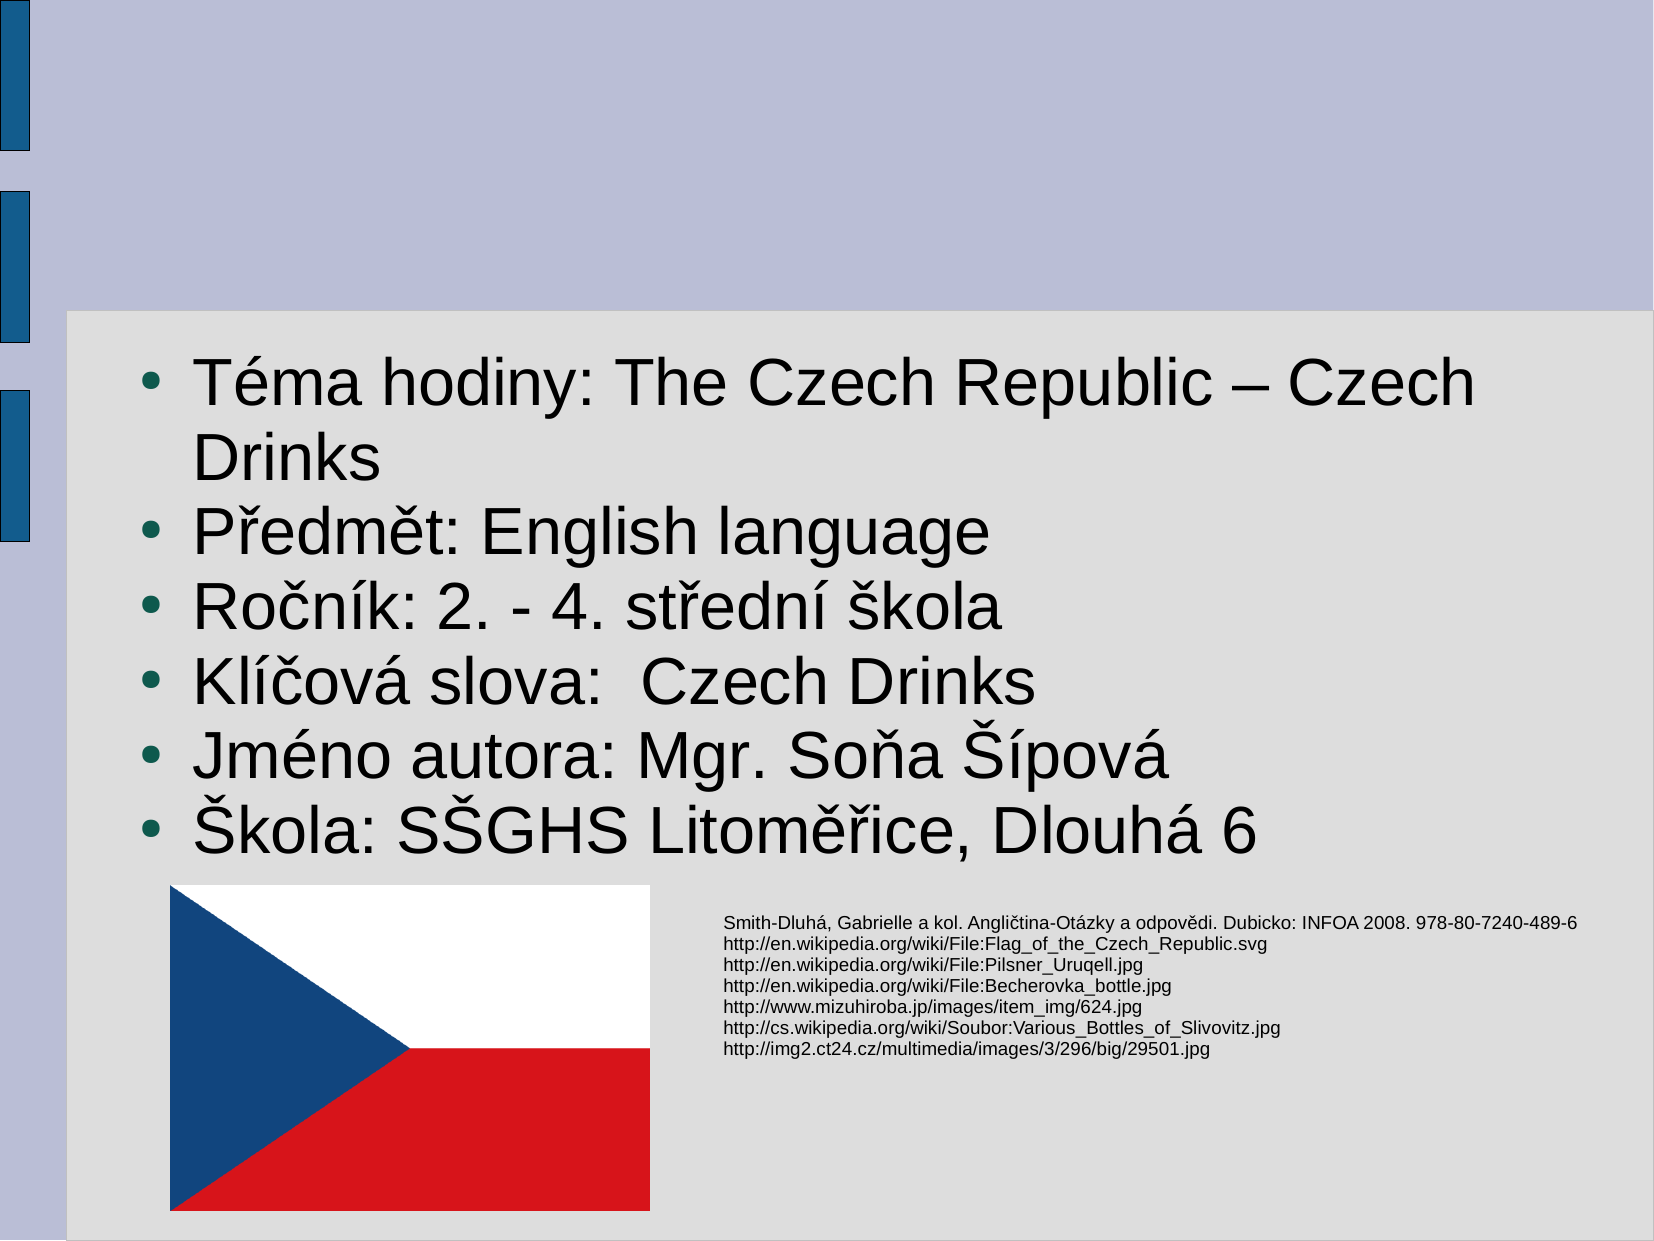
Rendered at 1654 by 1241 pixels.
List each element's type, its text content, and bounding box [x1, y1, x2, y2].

text_box Smith-Dluhá, Gabrielle a kol. Angličtina-Otázky a odpovědi. Dubicko: INFOA 2008. 978-80-7240-489-6 http://en.wikipedia.org/wiki/File:Flag_of_the_Czech_Republic.svg http://en.wikipedia.org/wiki/File:Pilsner_Uruqell.jpg http://en.wikipedia.org/wiki/File:Becherovka_bottle.jpg http://www.mizuhiroba.jp/images/item_img/624.jpg http://cs.wikipedia.org/wiki/Soubor:Various_Bottles_of_Slivovitz.jpg http://img2.ct24.cz/multimedia/images/3/296/big/29501.jpg [708, 863, 1614, 1107]
picture [170, 885, 650, 1211]
list Téma hodiny: The Czech Republic – Czech Drinks Předmět: English language Ročník: 2. - 4. střední škola Klíčová slova: Czech Drinks Jméno autora: Mgr. Soňa Šípová Škola: SŠGHS Litoměřice, Dlouhá 6 [121, 344, 1534, 1127]
